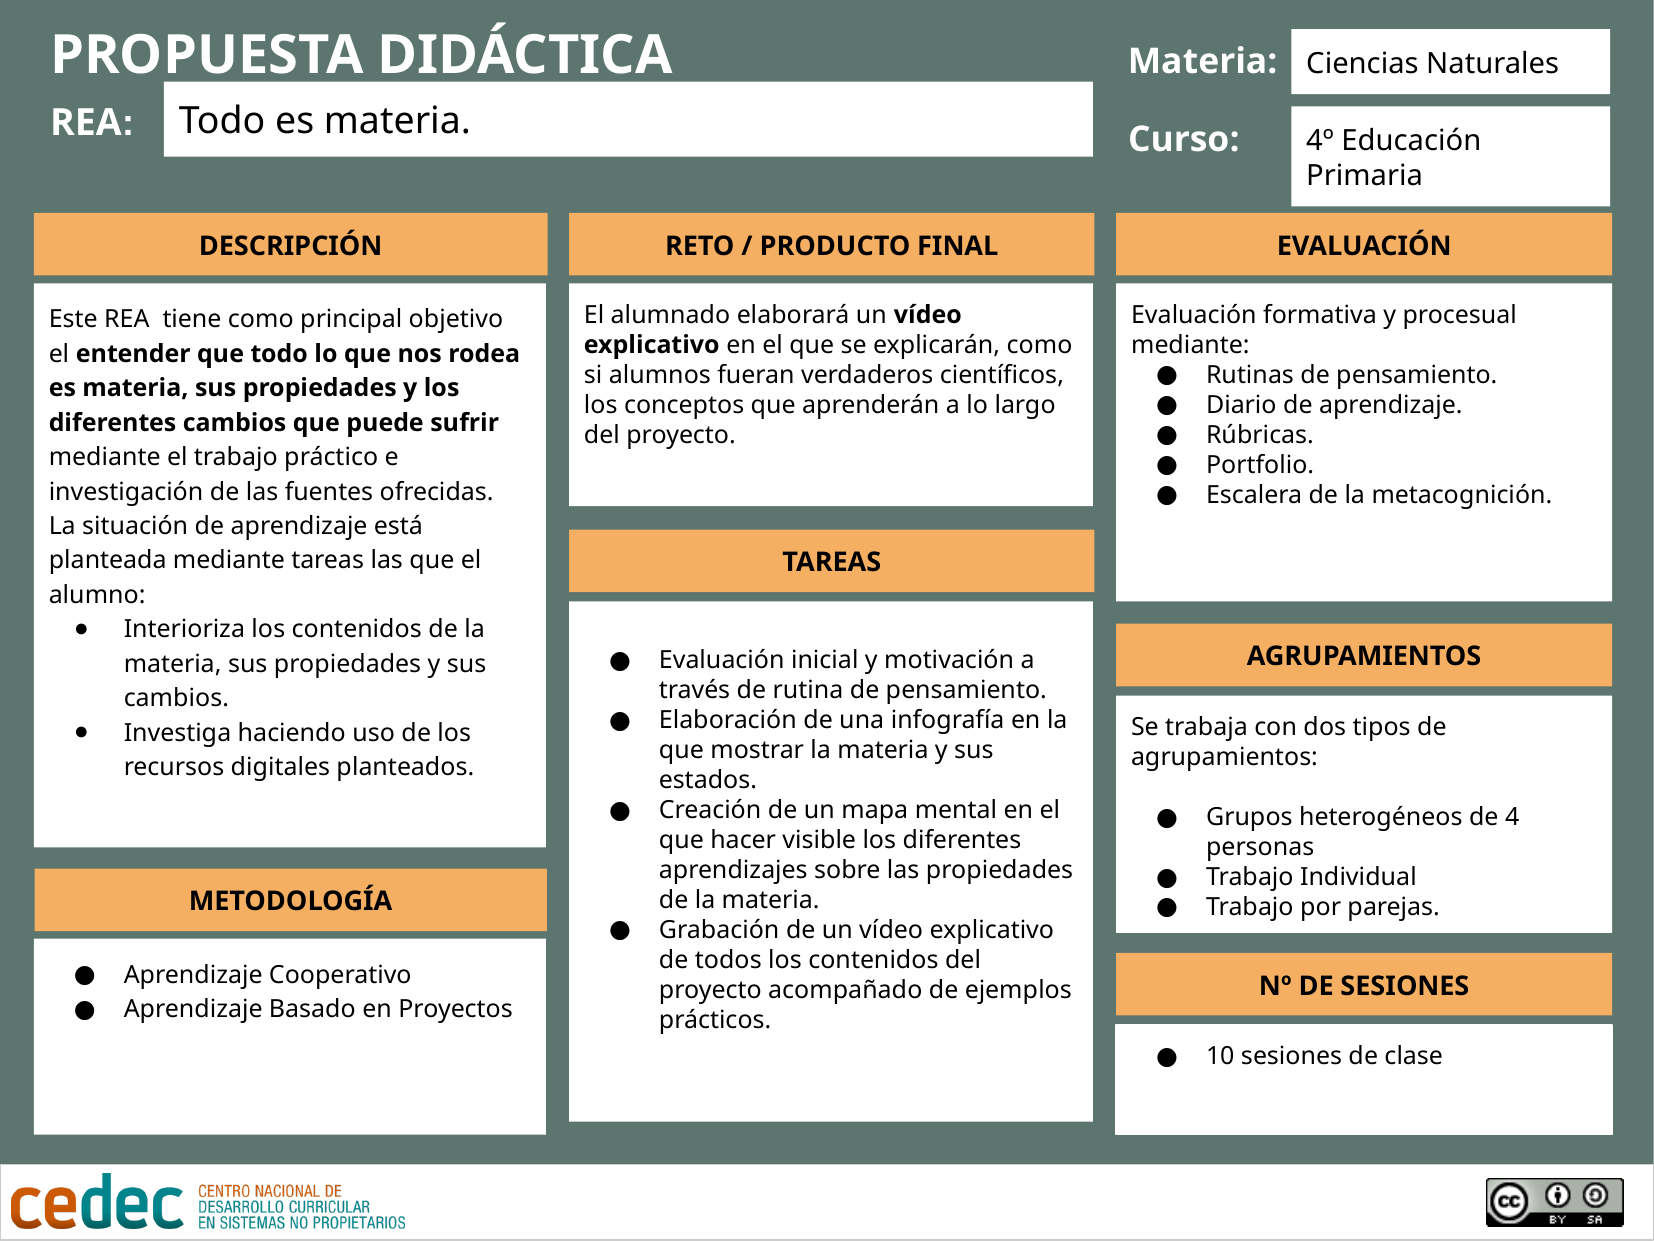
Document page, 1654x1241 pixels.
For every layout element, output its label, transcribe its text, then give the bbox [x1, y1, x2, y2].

text_box Nº DE SESIONES [1116, 952, 1613, 1016]
text_box RETO / PRODUCTO FINAL [569, 212, 1095, 276]
text_box Ciencias Naturales [1291, 29, 1611, 95]
text_box Materia: [1113, 30, 1291, 94]
text_box TAREAS [569, 529, 1095, 593]
text_box El alumnado elaborará un vídeo explicativo en el que se explicarán, como si alumnos fueran verdaderos científicos, los conceptos que aprenderán a lo largo del proyecto. [569, 283, 1093, 507]
text_box AGRUPAMIENTOS [1116, 623, 1613, 687]
text_box [0, 1164, 1654, 1241]
text_box EVALUACIÓN [1116, 212, 1613, 276]
picture [11, 1173, 405, 1229]
text_box REA: [35, 90, 163, 154]
text_box Curso: [1113, 109, 1291, 173]
text_box 10 sesiones de clase [1116, 1024, 1613, 1135]
picture [1486, 1178, 1624, 1227]
text_box Aprendizaje Cooperativo Aprendizaje Basado en Proyectos [33, 938, 546, 1135]
text_box METODOLOGÍA [34, 868, 547, 932]
text_box Se trabaja con dos tipos de agrupamientos: Grupos heterogéneos de 4 personas Trabajo Individual Trabajo por parejas. [1116, 695, 1613, 933]
text_box Este REA tiene como principal objetivo el entender que todo lo que nos rodea es materia, sus propiedades y los diferentes cambios que puede sufrir mediante el trabajo práctico e investigación de las fuentes ofrecidas. La situación de aprendizaje está planteada mediante tareas las que el alumno: Interioriza los contenidos de la materia, sus propiedades y sus cambios. Investiga haciendo uso de los recursos digitales planteados. [33, 283, 546, 848]
text_box Todo es materia. [163, 81, 1093, 157]
text_box Evaluación formativa y procesual mediante: Rutinas de pensamiento. Diario de aprendizaje. Rúbricas. Portfolio. Escalera de la metacognición. [1116, 283, 1613, 602]
text_box DESCRIPCIÓN [33, 212, 548, 276]
text_box Evaluación inicial y motivación a través de rutina de pensamiento. Elaboración de una infografía en la que mostrar la materia y sus estados. Creación de un mapa mental en el que hacer visible los diferentes aprendizajes sobre las propiedades de la materia. Grabación de un vídeo explicativo de todos los contenidos del proyecto acompañado de ejemplos prácticos. [569, 601, 1093, 1122]
text_box 4º Educación Primaria [1291, 106, 1611, 207]
text_box PROPUESTA DIDÁCTICA [35, 11, 892, 90]
